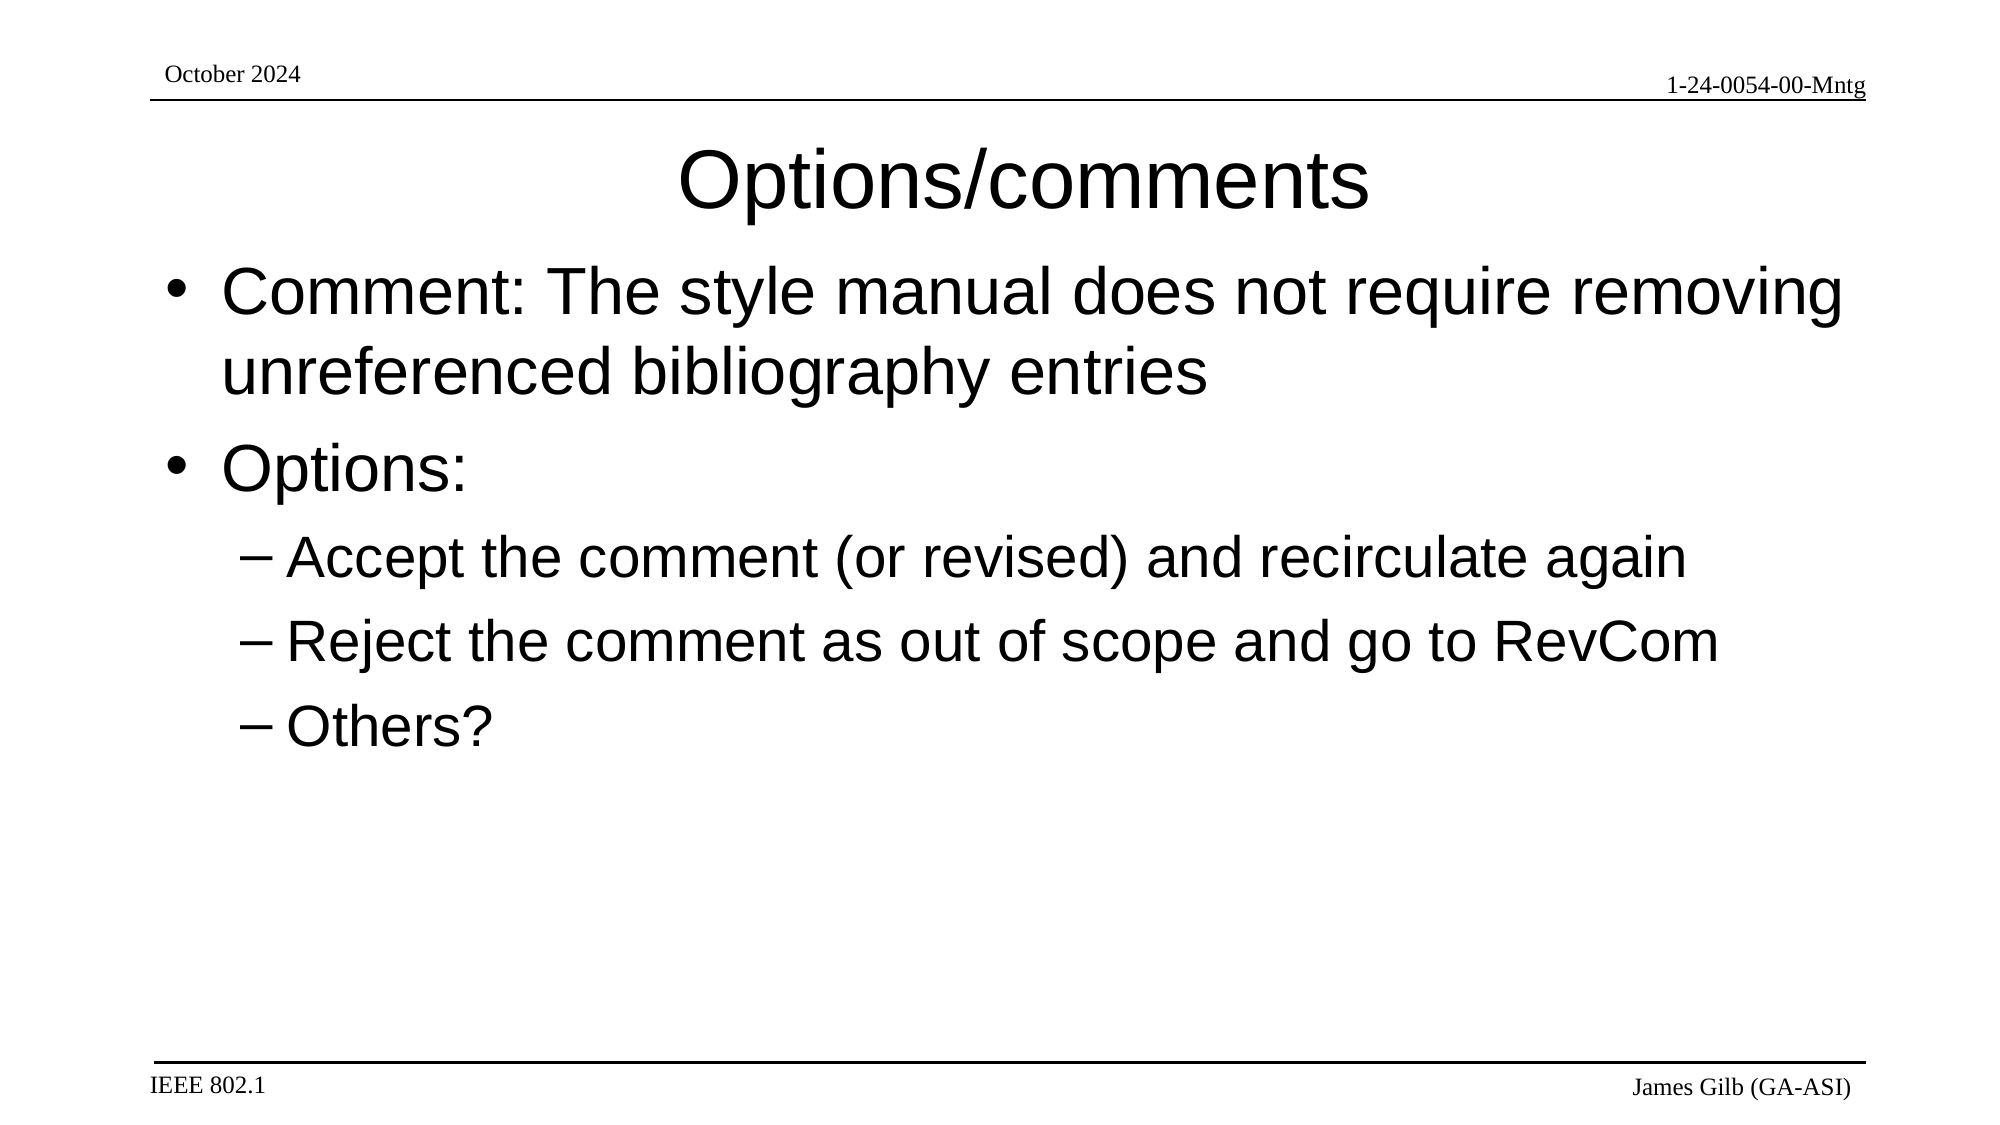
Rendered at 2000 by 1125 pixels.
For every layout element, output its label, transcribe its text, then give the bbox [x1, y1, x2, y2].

list Comment: The style manual does not require removing unreferenced bibliography entries Options: Accept the comment (or revised) and recirculate again Reject the comment as out of scope and go to RevCom Others? [149, 239, 1900, 1051]
title Options/comments [149, 112, 1900, 238]
